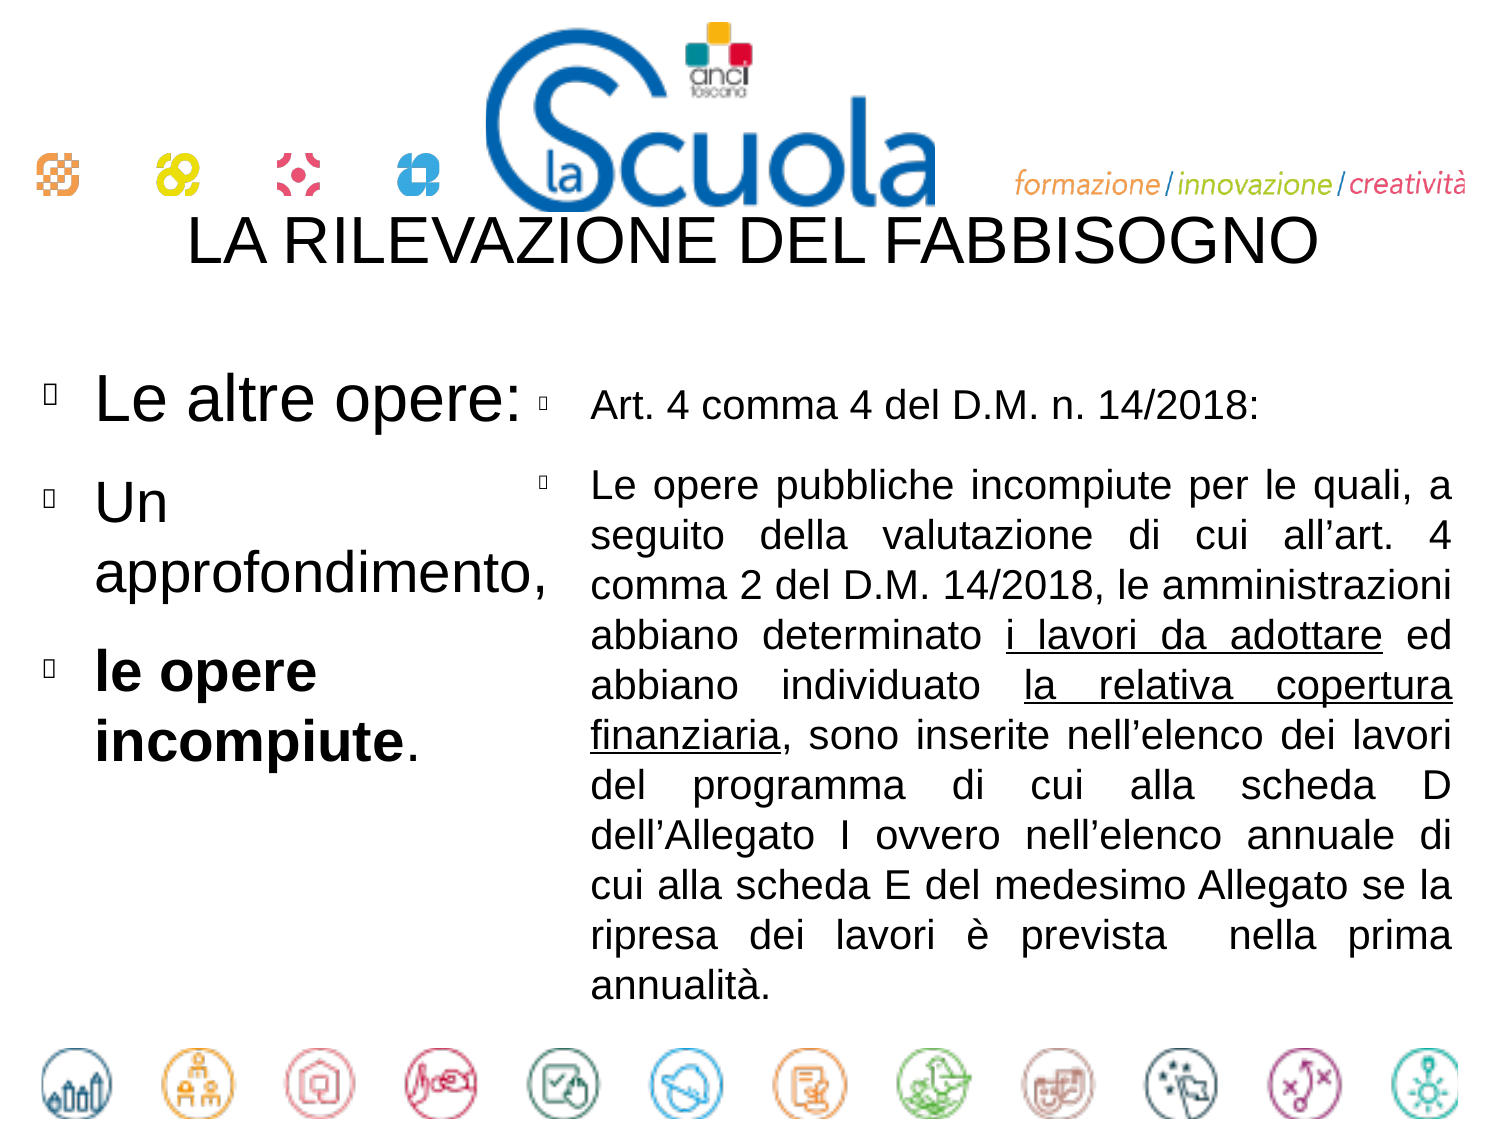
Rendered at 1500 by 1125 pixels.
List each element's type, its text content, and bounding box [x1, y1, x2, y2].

text_box Le altre opere: Un approfondimento, le opere incompiute. [23, 354, 615, 993]
text_box LA RILEVAZIONE DEL FABBISOGNO [79, 142, 1430, 331]
text_box Art. 4 comma 4 del D.M. n. 14/2018: Le opere pubbliche incompiute per le quali, a seguito della valutazione di cui all’art. 4 comma 2 del D.M. 14/2018, le amministrazioni abbiano determinato i lavori da adottare ed abbiano individuato la relativa copertura finanziaria, sono inserite nell’elenco dei lavori del programma di cui alla scheda D dell’Allegato I ovvero nell’elenco annuale di cui alla scheda E del medesimo Allegato se la ripresa dei lavori è prevista nella prima annualità. [519, 377, 1453, 1040]
